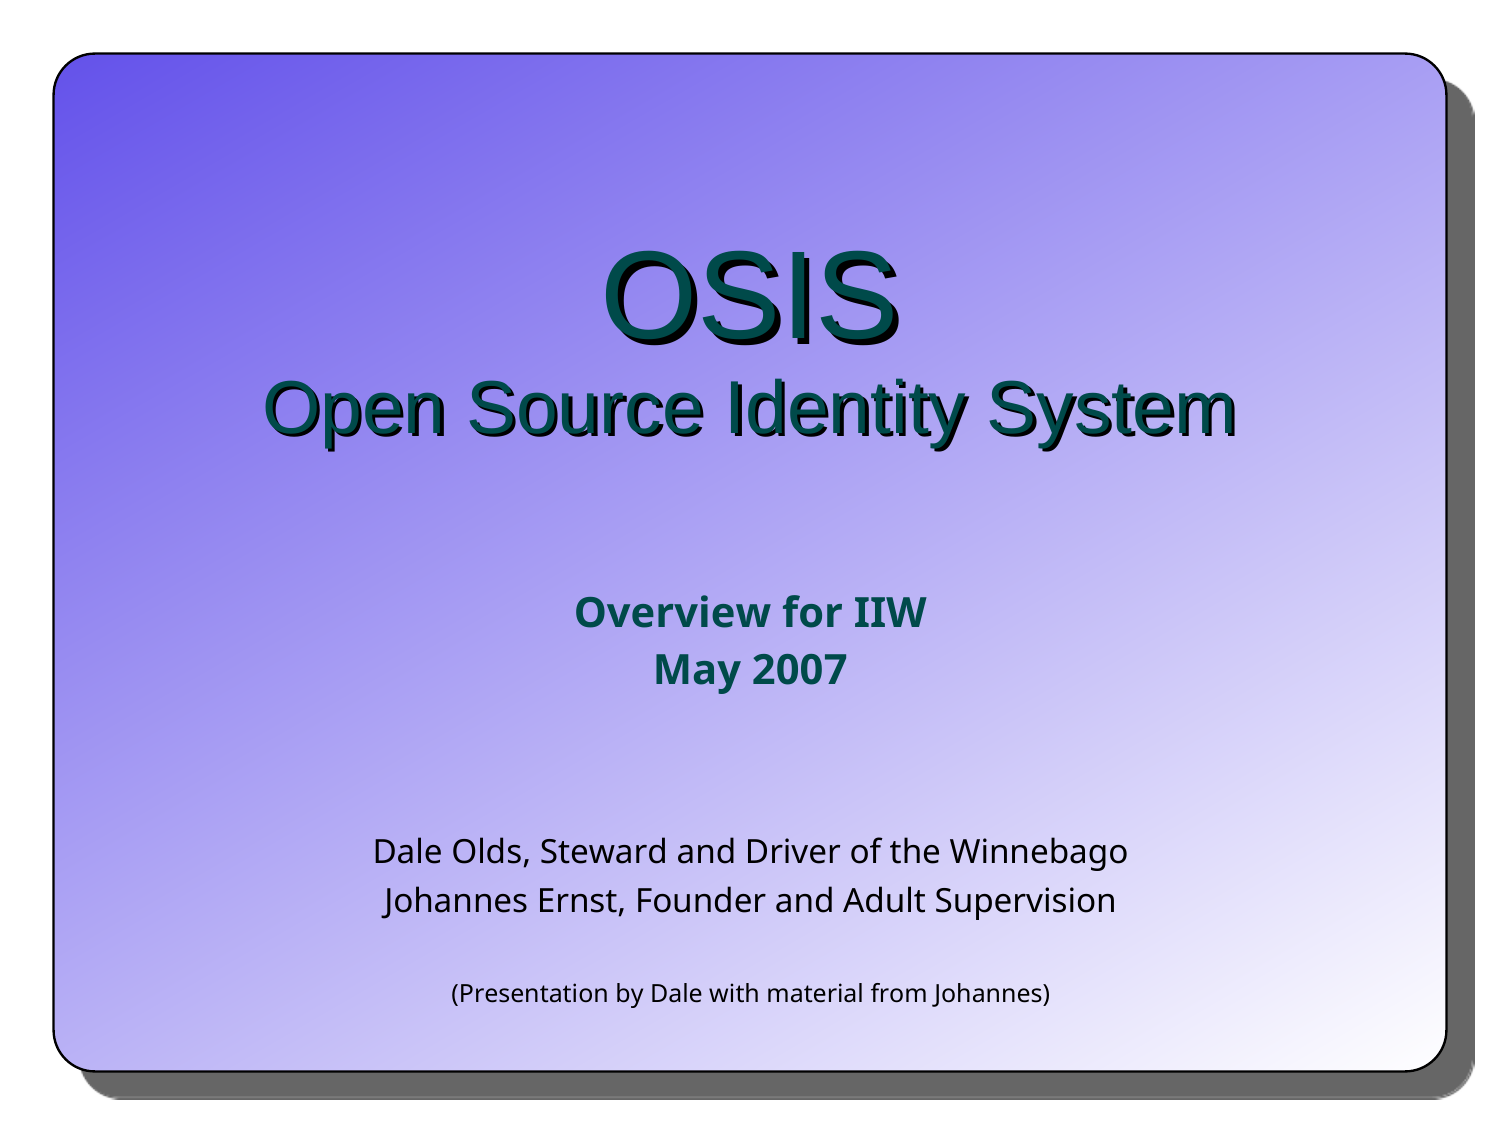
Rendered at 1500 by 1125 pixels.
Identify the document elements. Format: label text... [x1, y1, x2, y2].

text_box Overview for IIW May 2007 [559, 574, 942, 705]
text_box Dale Olds, Steward and Driver of the Winnebago Johannes Ernst, Founder and Adult Supervision (Presentation by Dale with material from Johannes) [357, 815, 1145, 1018]
title OSIS Open Source Identity System [112, 149, 1388, 526]
